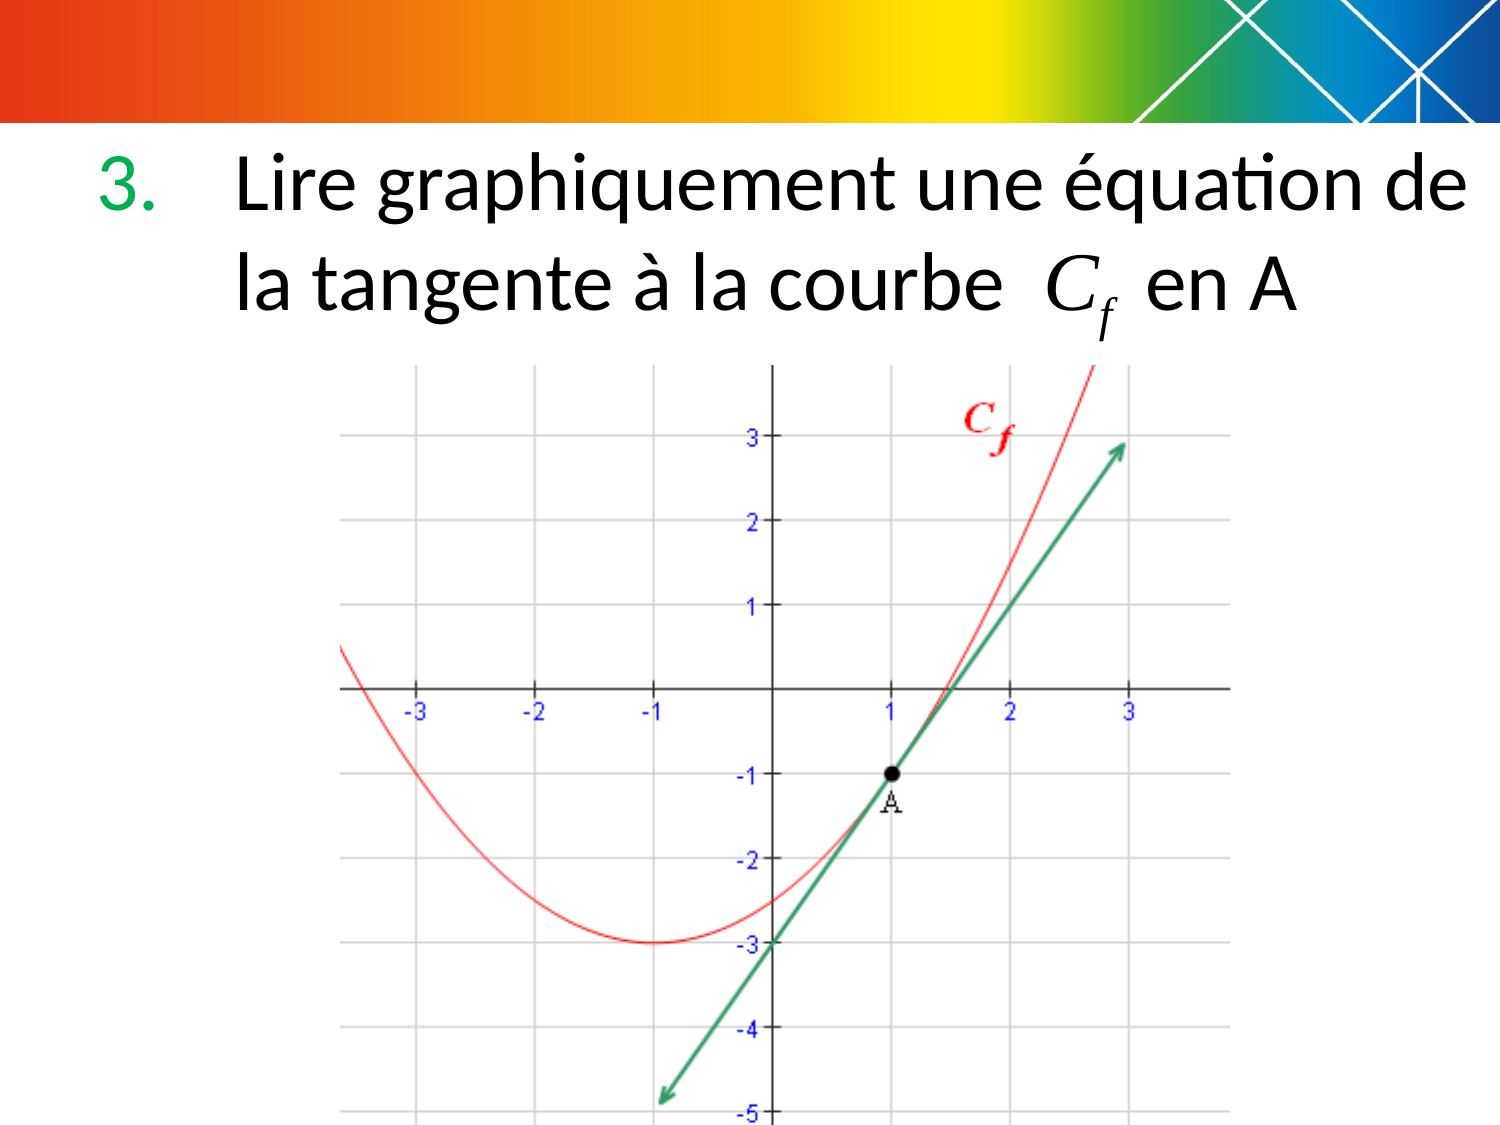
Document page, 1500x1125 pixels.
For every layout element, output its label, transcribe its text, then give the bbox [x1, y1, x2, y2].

picture [339, 365, 1231, 1125]
picture [0, 0, 1355, 123]
picture [1340, 0, 1500, 119]
title Lire graphiquement une équation de la tangente à la courbe Cf en A [81, 119, 1500, 349]
